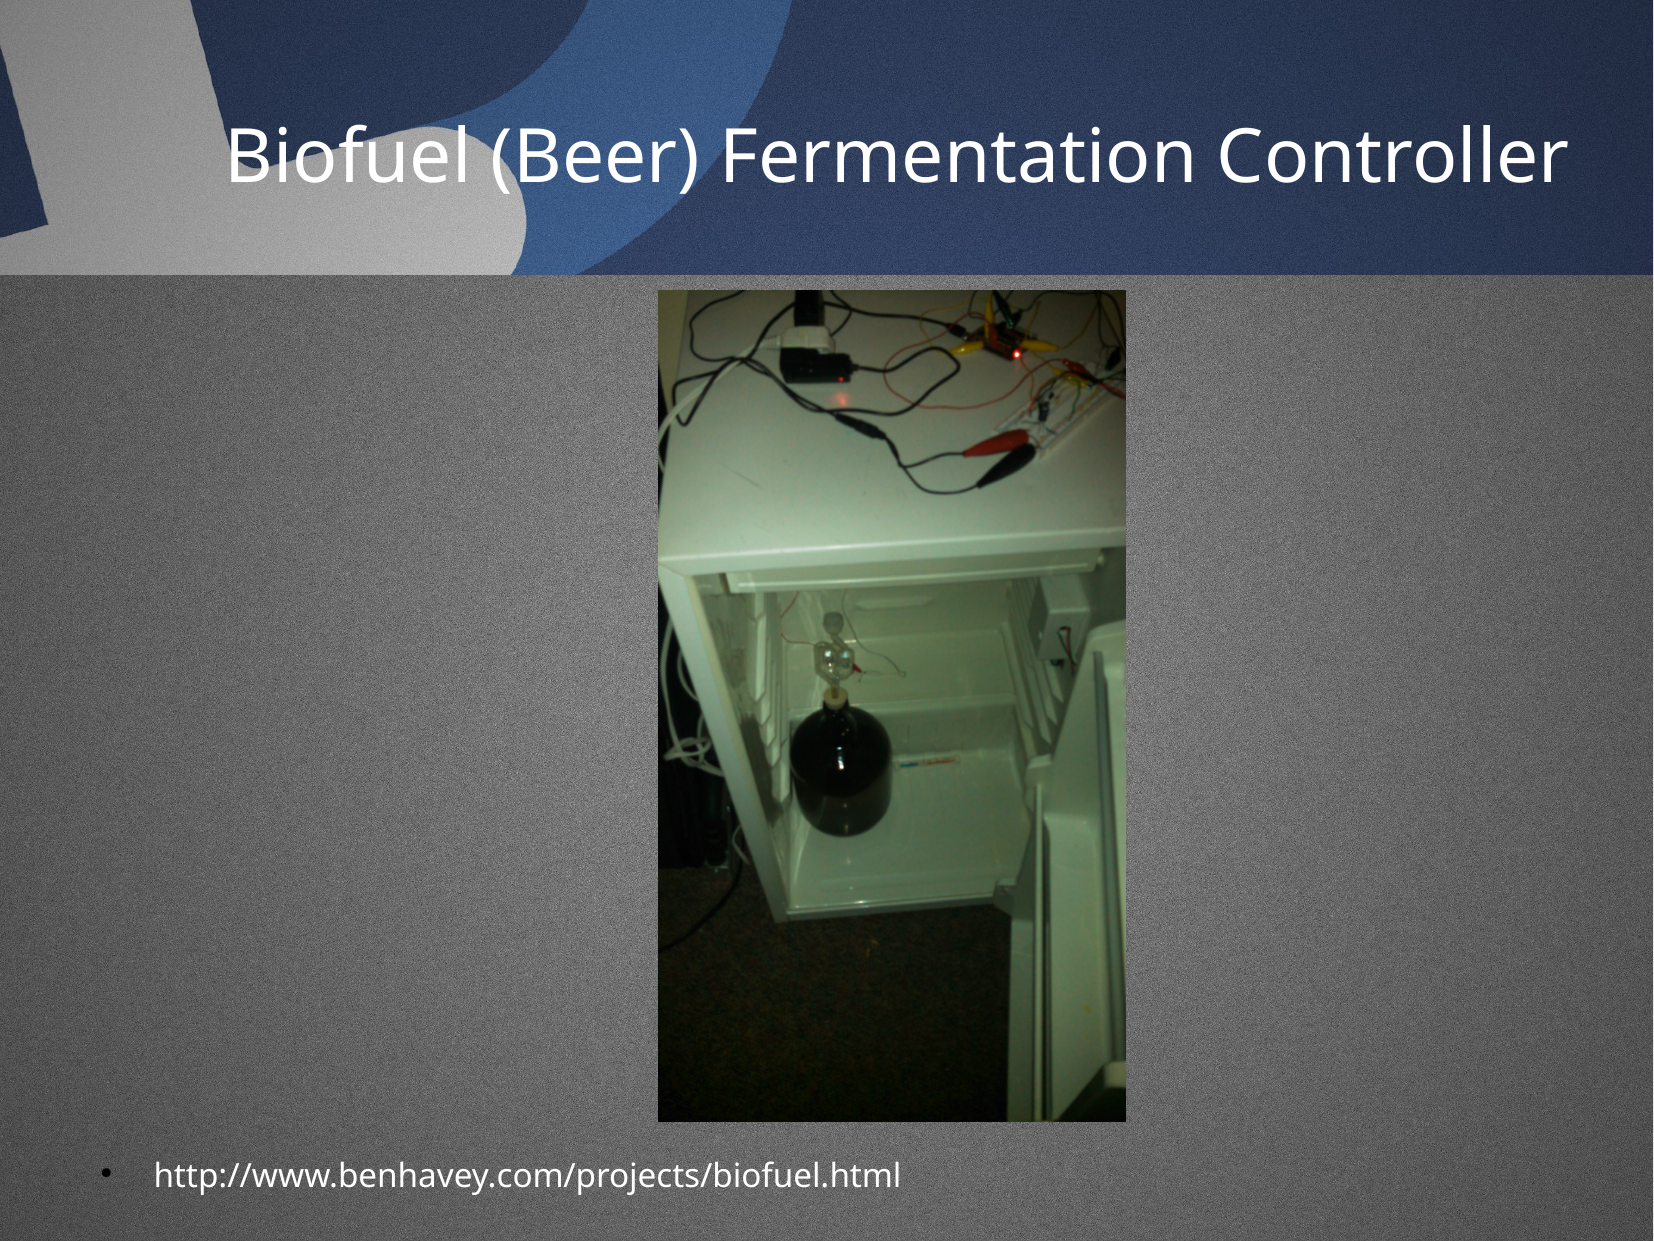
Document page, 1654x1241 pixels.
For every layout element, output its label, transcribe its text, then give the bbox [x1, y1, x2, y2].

list http://www.benhavey.com/projects/biofuel.html [82, 1151, 1571, 1241]
title Biofuel (Beer) Fermentation Controller [82, 49, 1571, 257]
picture [0, 0, 1654, 1241]
